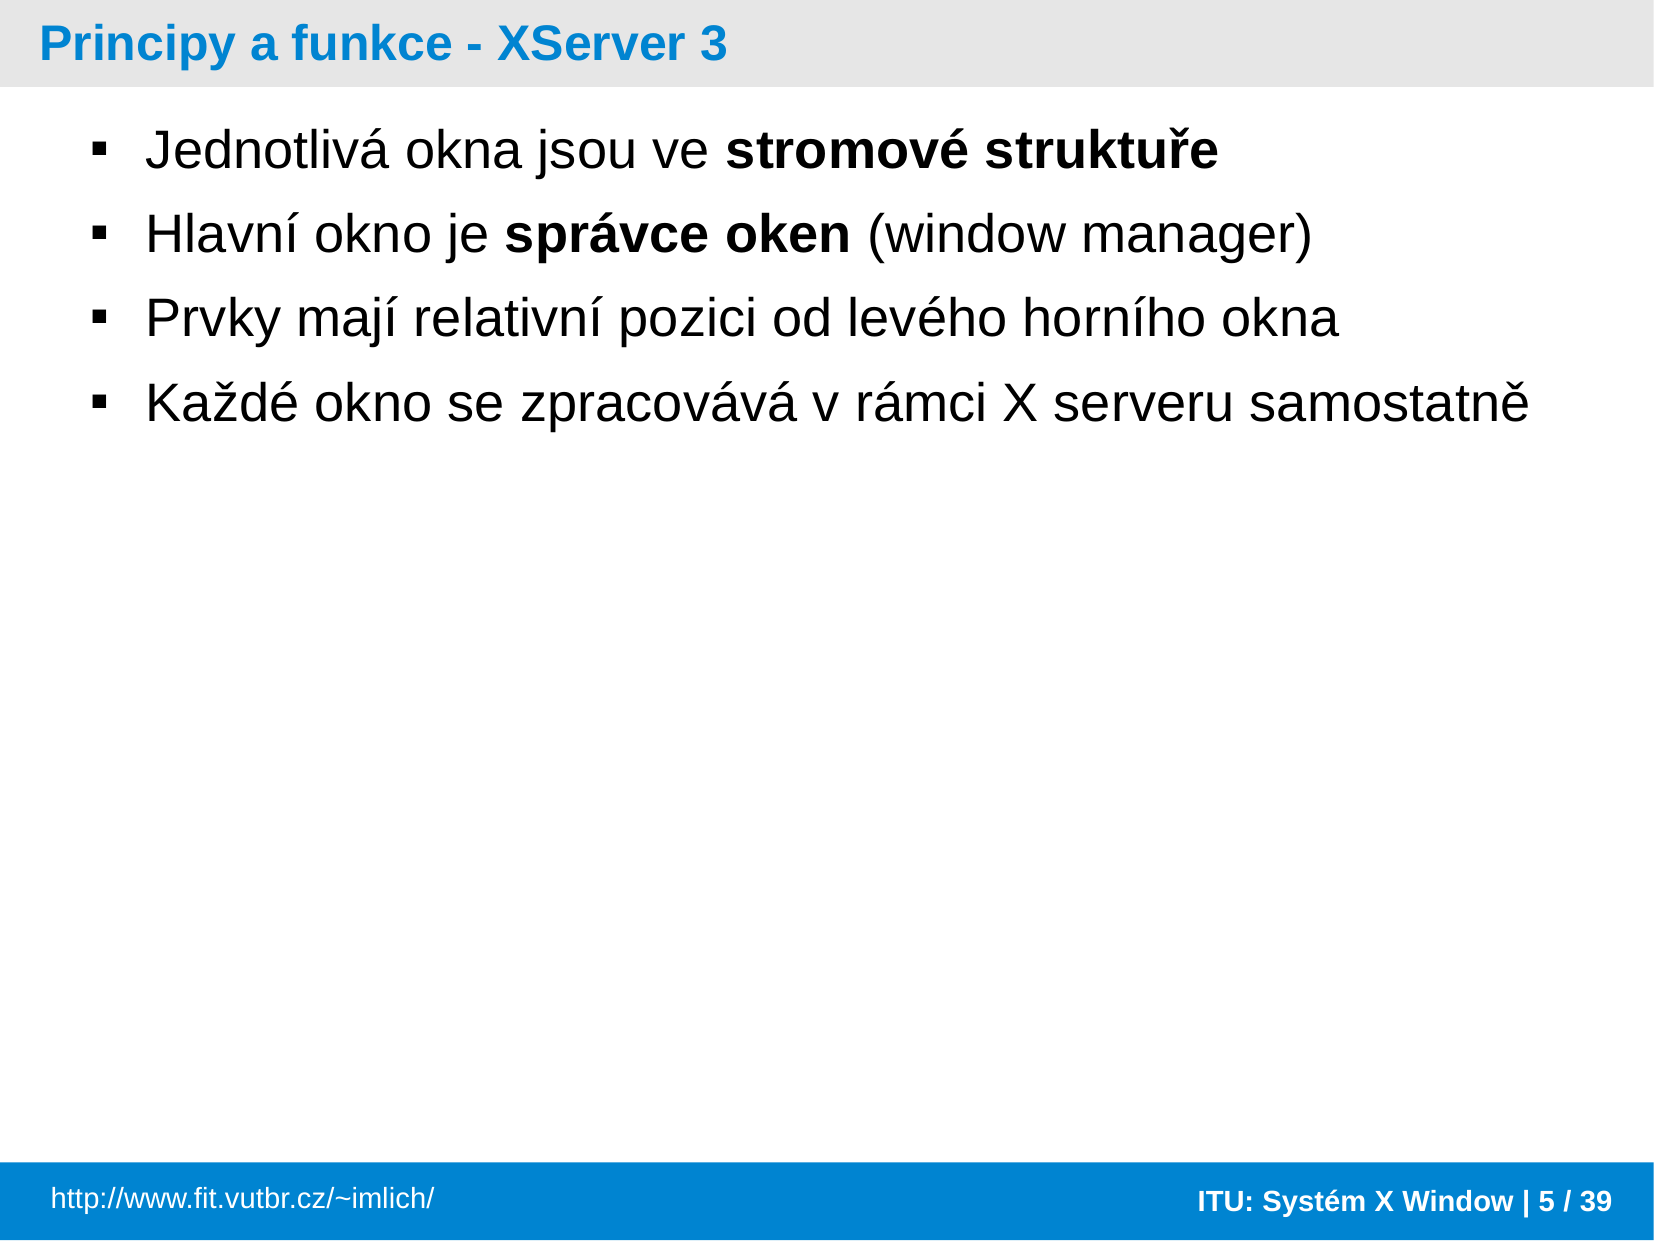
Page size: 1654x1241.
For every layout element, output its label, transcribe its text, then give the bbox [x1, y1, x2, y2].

list Jednotlivá okna jsou ve stromové struktuře Hlavní okno je správce oken (window manager) Prvky mají relativní pozici od levého horního okna Každé okno se zpracovává v rámci X serveru samostatně [75, 119, 1564, 1111]
title Principy a funkce - XServer 3 [39, 0, 1615, 96]
